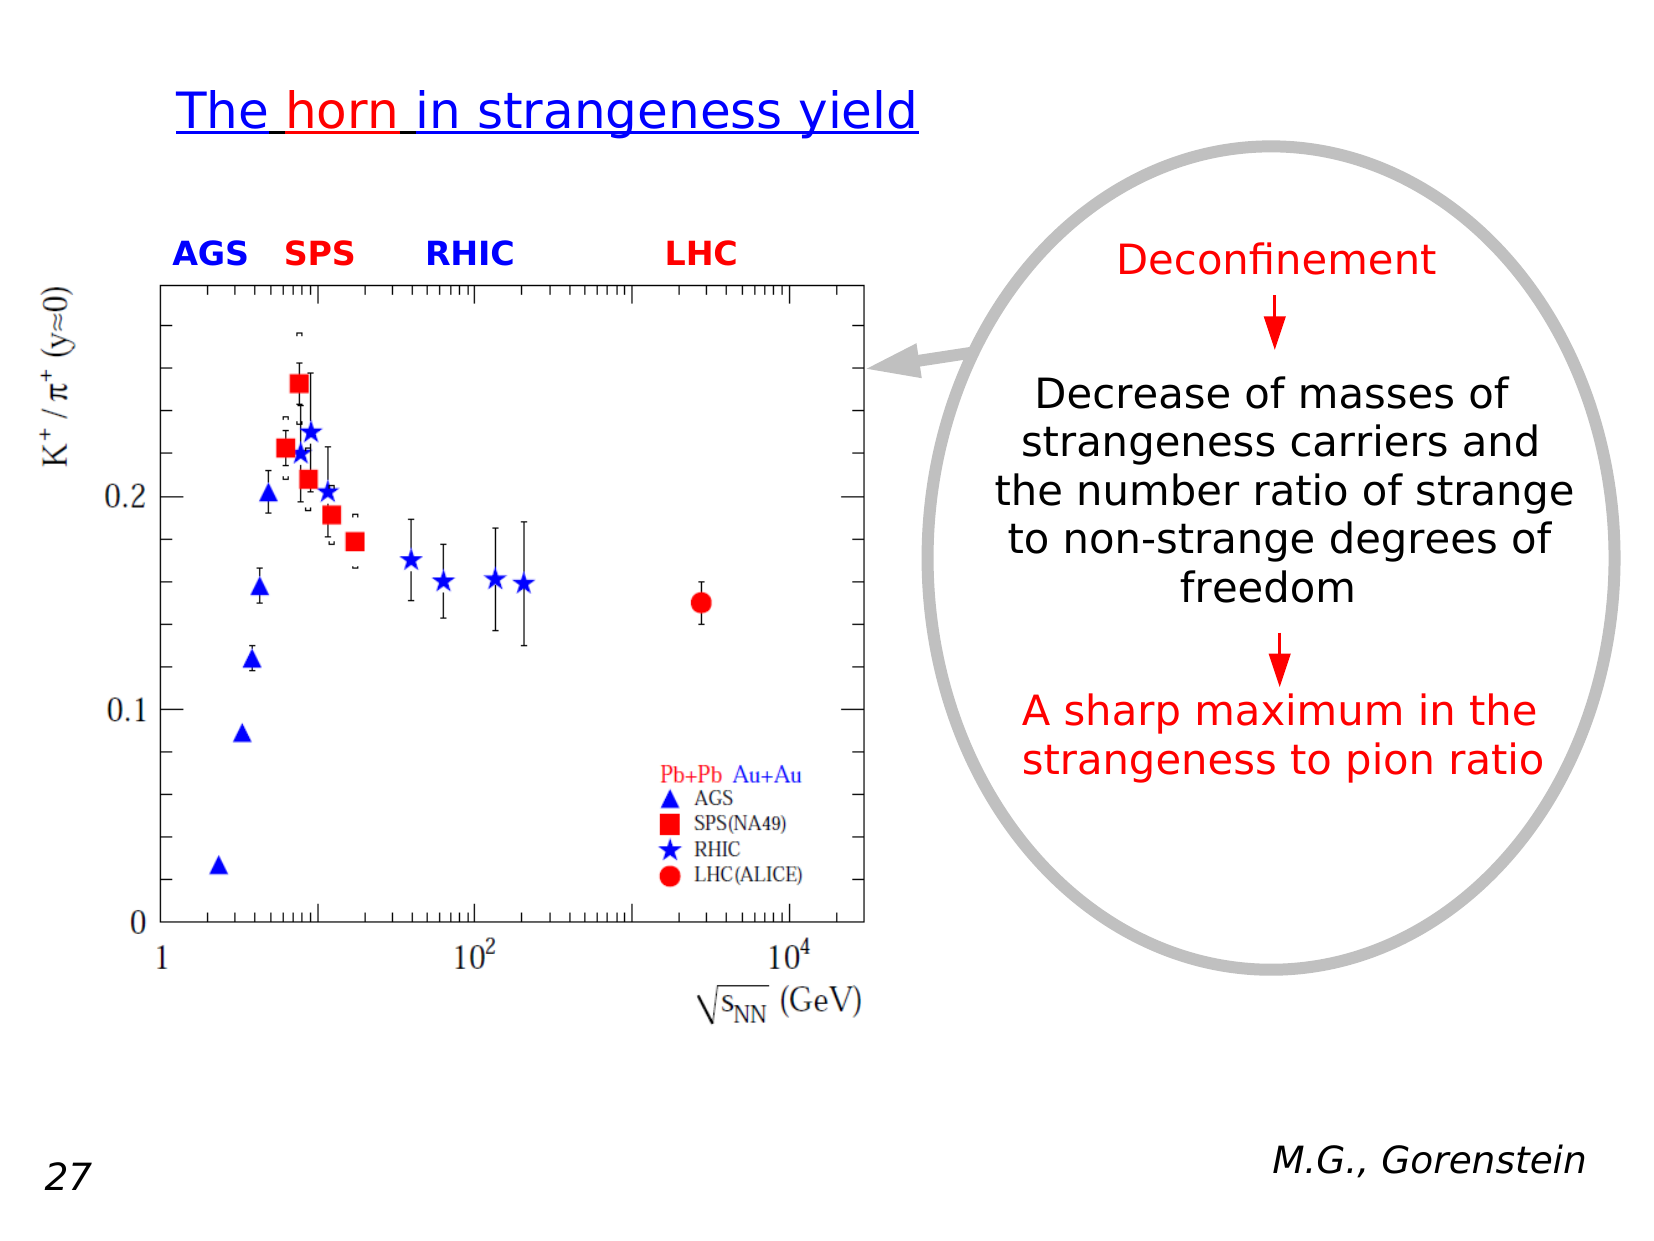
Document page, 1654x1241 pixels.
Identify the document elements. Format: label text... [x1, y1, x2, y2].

text_box A sharp maximum in the strangeness to pion ratio [1021, 686, 1545, 785]
picture [11, 265, 902, 1044]
text_box M.G., Gorenstein [1272, 1138, 1588, 1182]
text_box The horn in strangeness yield [176, 81, 921, 141]
text_box AGS SPS RHIC LHC [172, 234, 739, 274]
text_box Deconfinement [1116, 235, 1437, 285]
text_box Decrease of masses of strangeness carriers and the number ratio of strange to non-strange degrees of freedom [994, 369, 1576, 612]
